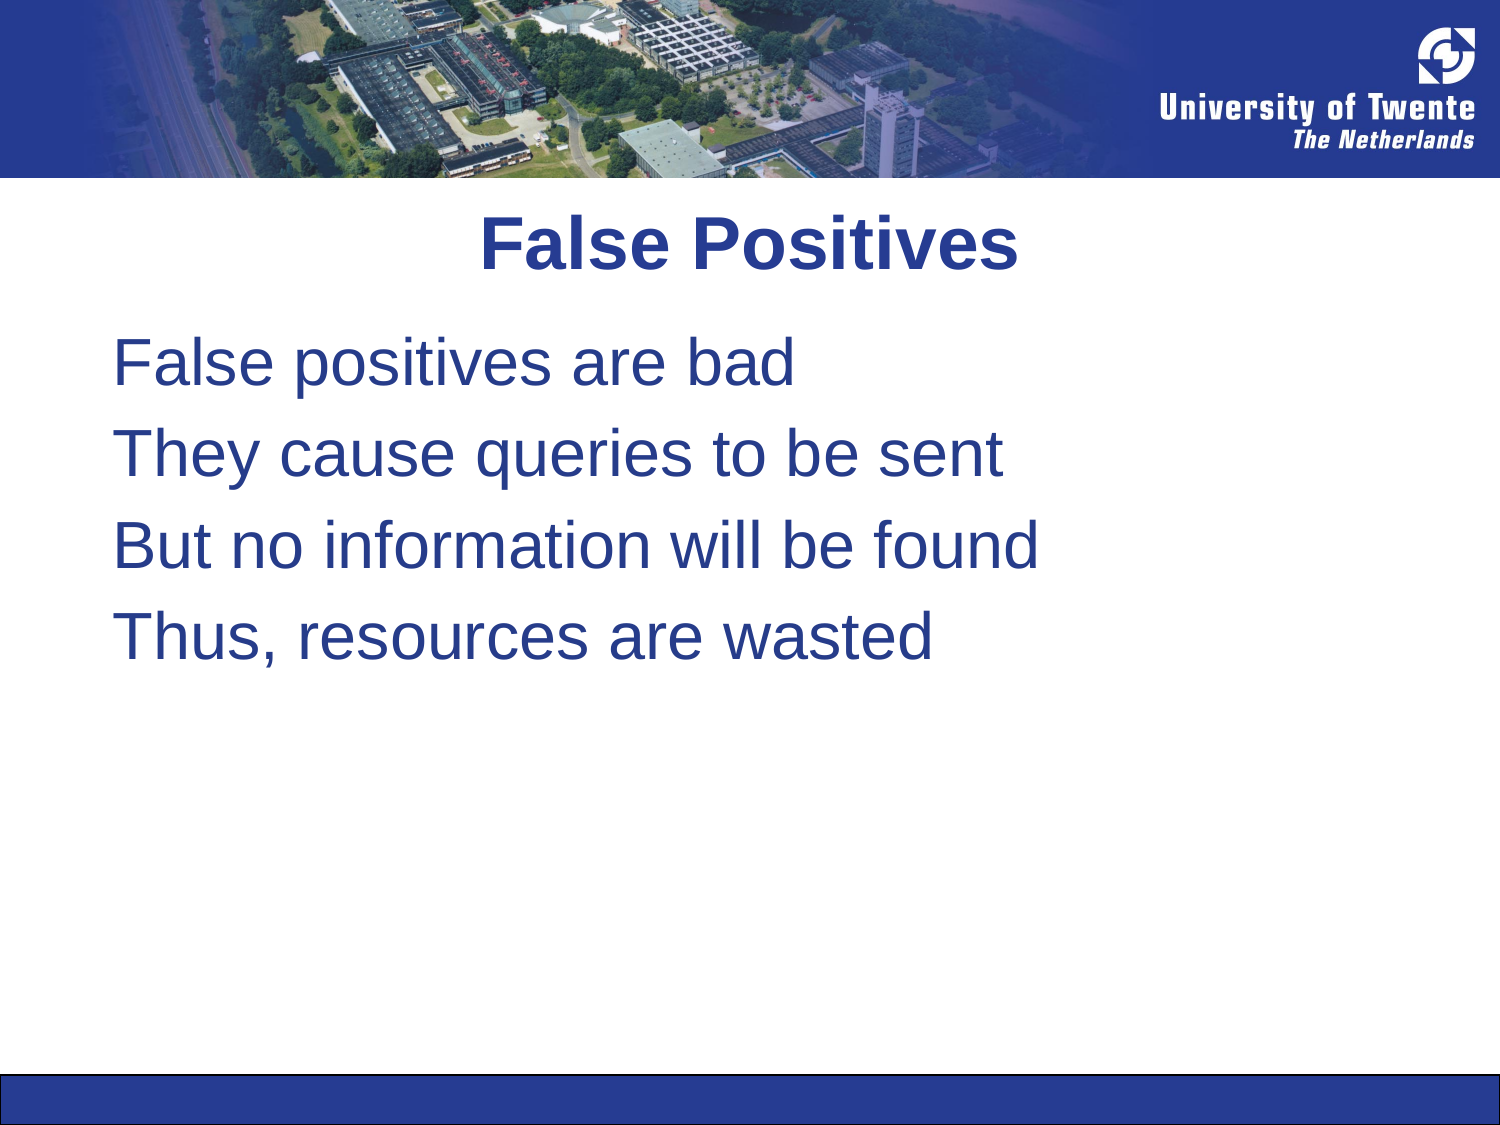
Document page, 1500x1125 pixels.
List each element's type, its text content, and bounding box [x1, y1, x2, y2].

list False positives are bad They cause queries to be sent But no information will be found Thus, resources are wasted [112, 324, 1388, 1001]
picture [0, 0, 1500, 178]
title False Positives [112, 187, 1388, 301]
